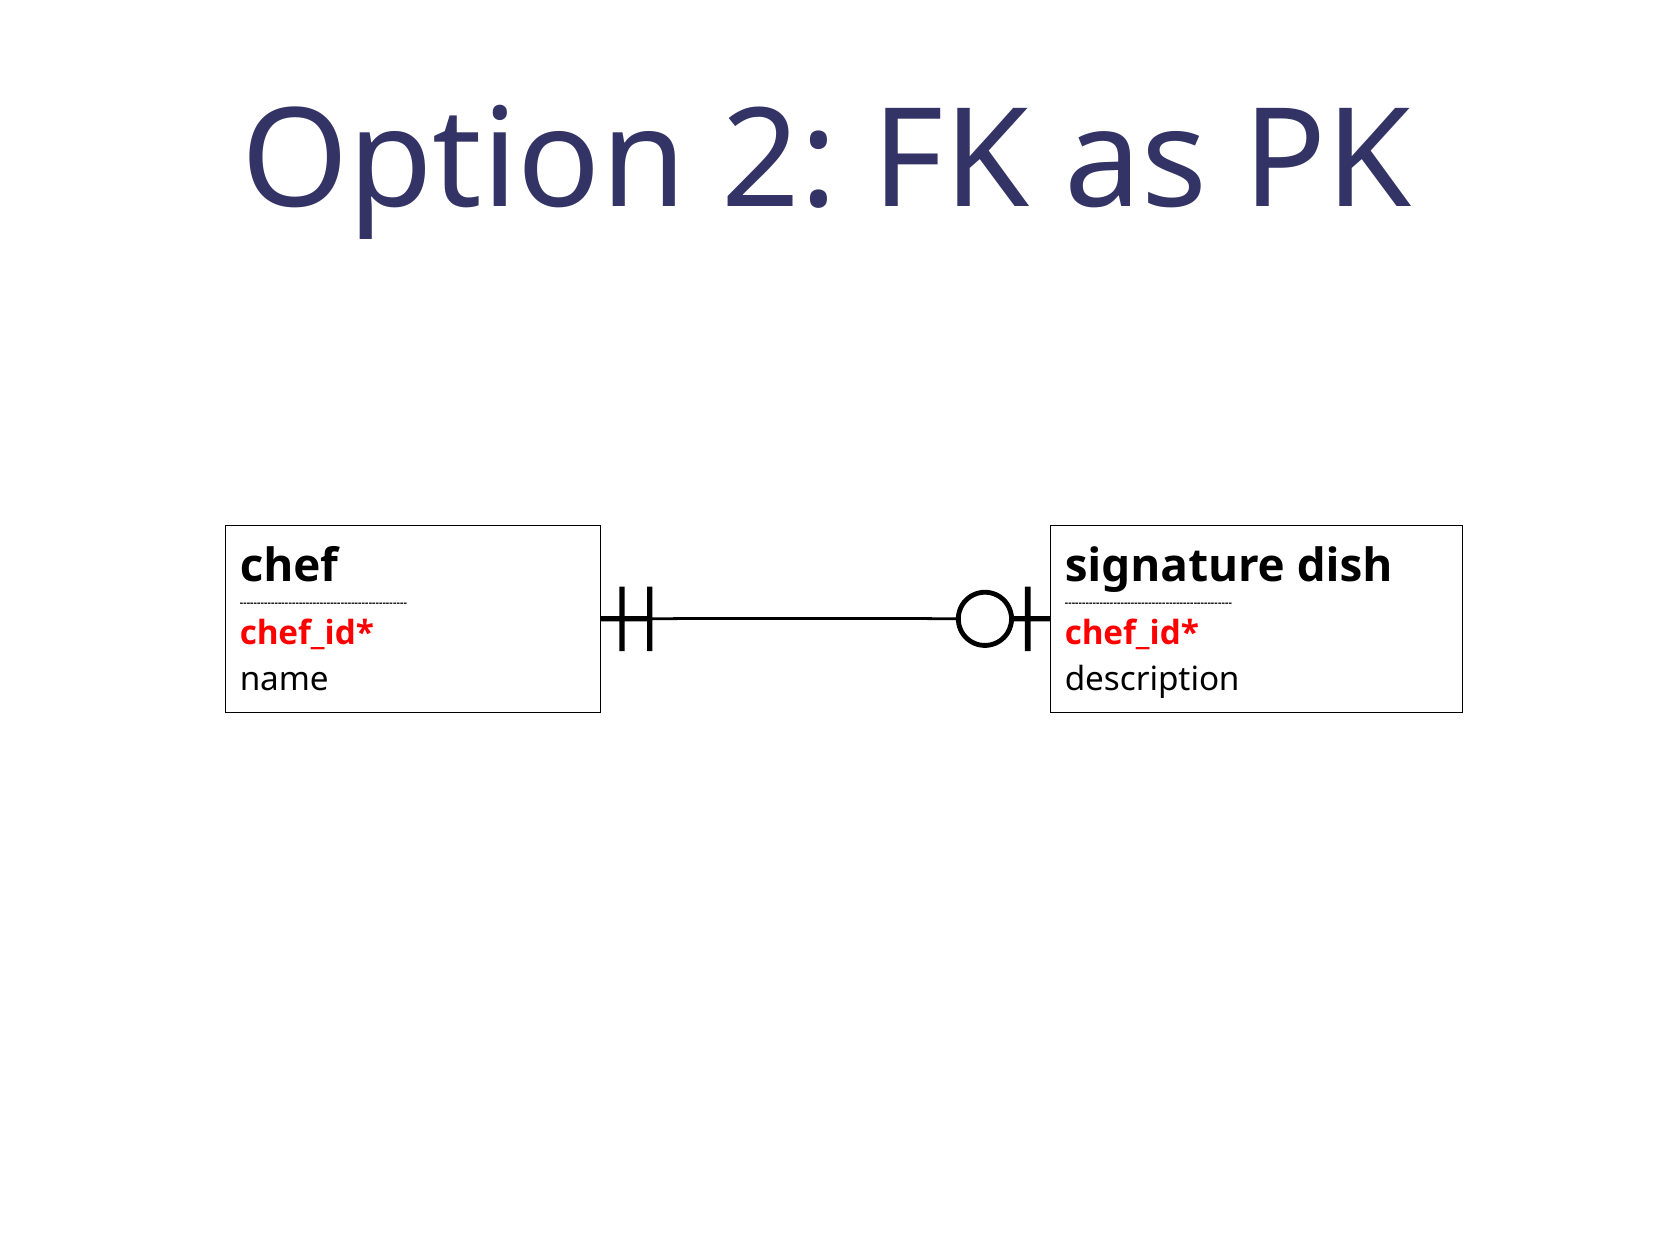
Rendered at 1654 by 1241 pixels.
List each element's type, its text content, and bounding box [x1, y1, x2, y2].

text_box signature dish ------------------------------------------------ chef_id* description [1050, 525, 1463, 713]
text_box chef ------------------------------------------------ chef_id* name [225, 525, 601, 713]
title Option 2: FK as PK [0, 49, 1654, 257]
